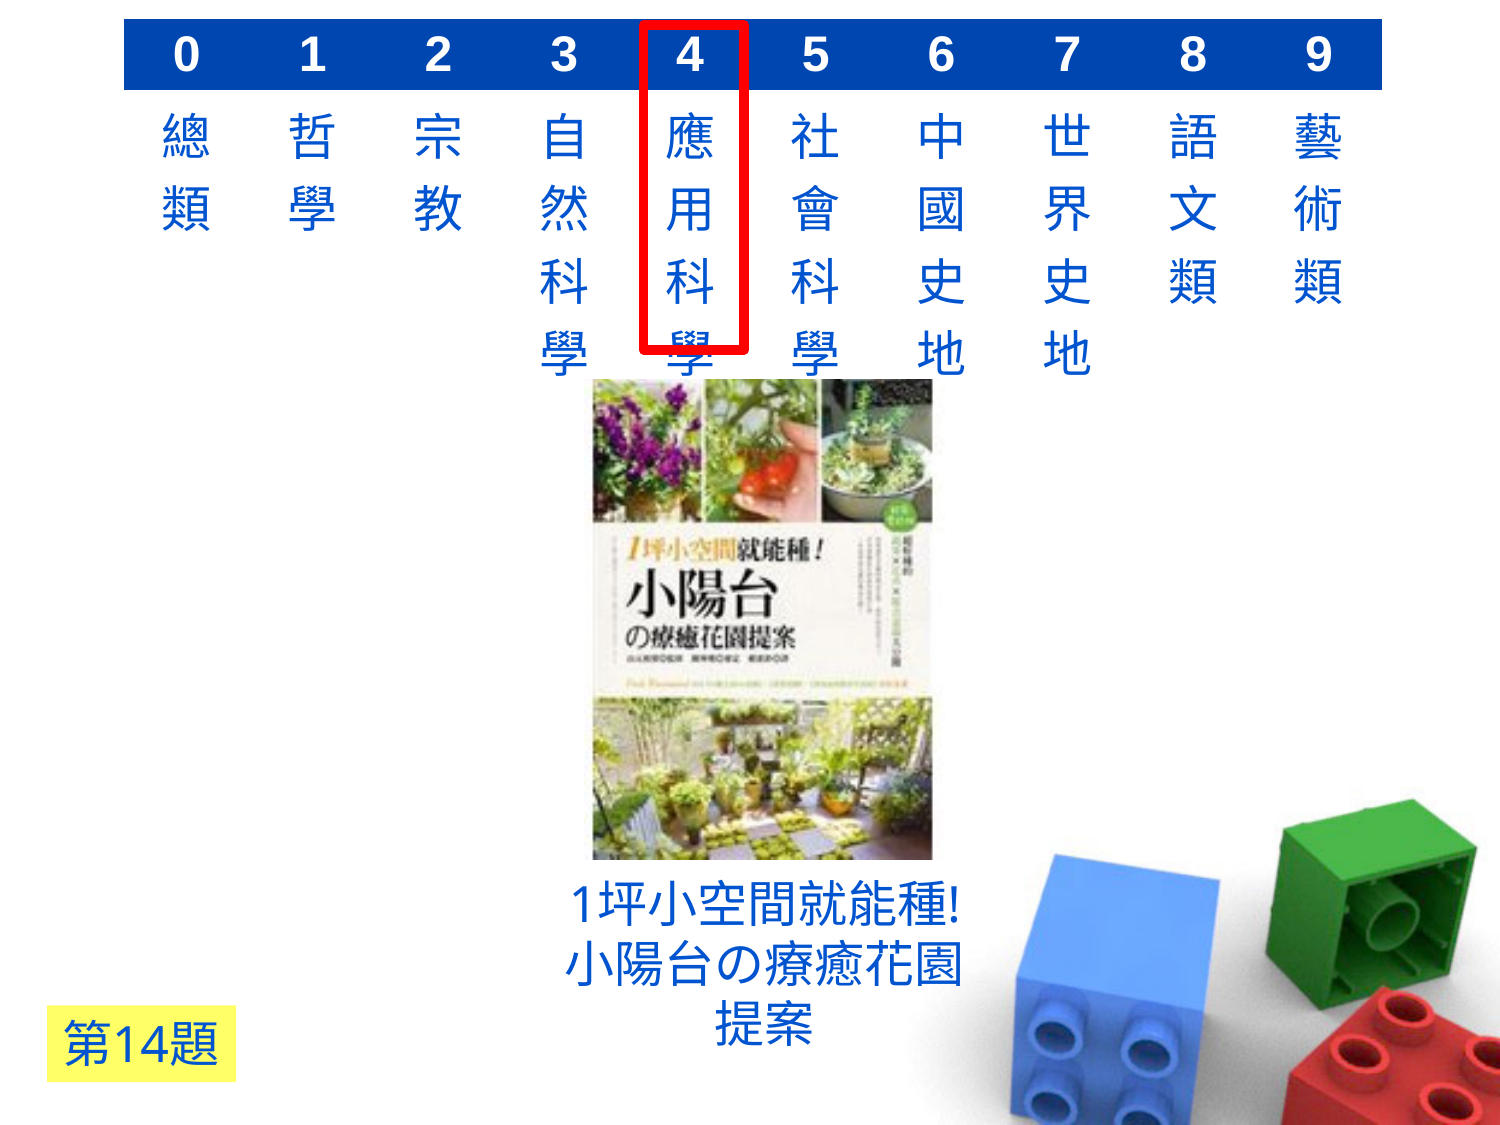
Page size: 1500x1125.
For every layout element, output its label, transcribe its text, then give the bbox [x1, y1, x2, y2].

table_header 4 [648, 30, 739, 90]
table_cell 應用科學 [627, 90, 753, 379]
table_cell 藝術類 [1256, 90, 1382, 395]
text_box 第14題 [47, 1005, 237, 1083]
table_cell 語文類 [1130, 90, 1256, 395]
table_cell 自然科學 [501, 90, 627, 395]
picture [249, 187, 1500, 1125]
table_header 6 [879, 19, 1004, 90]
table_header 5 [753, 19, 879, 90]
text_box 1坪小空間就能種!小陽台の療癒花園提案 [543, 864, 987, 1060]
table_header 4 [627, 19, 753, 90]
table_cell 應用科學 [648, 90, 739, 345]
table_cell 社會科學 [753, 90, 879, 379]
table_header 8 [1130, 19, 1256, 90]
table_cell 世界史地 [1004, 90, 1130, 395]
table_cell 宗教 [376, 90, 501, 395]
table_cell 中國史地 [879, 90, 1004, 395]
table_cell 總類 [124, 90, 250, 395]
table_header 3 [501, 19, 627, 90]
table_header 7 [1004, 19, 1130, 90]
table_header 1 [250, 19, 376, 90]
table_header 9 [1256, 19, 1382, 90]
table_header 0 [124, 19, 250, 90]
table_header 2 [376, 19, 501, 90]
table_cell 哲學 [250, 90, 376, 395]
